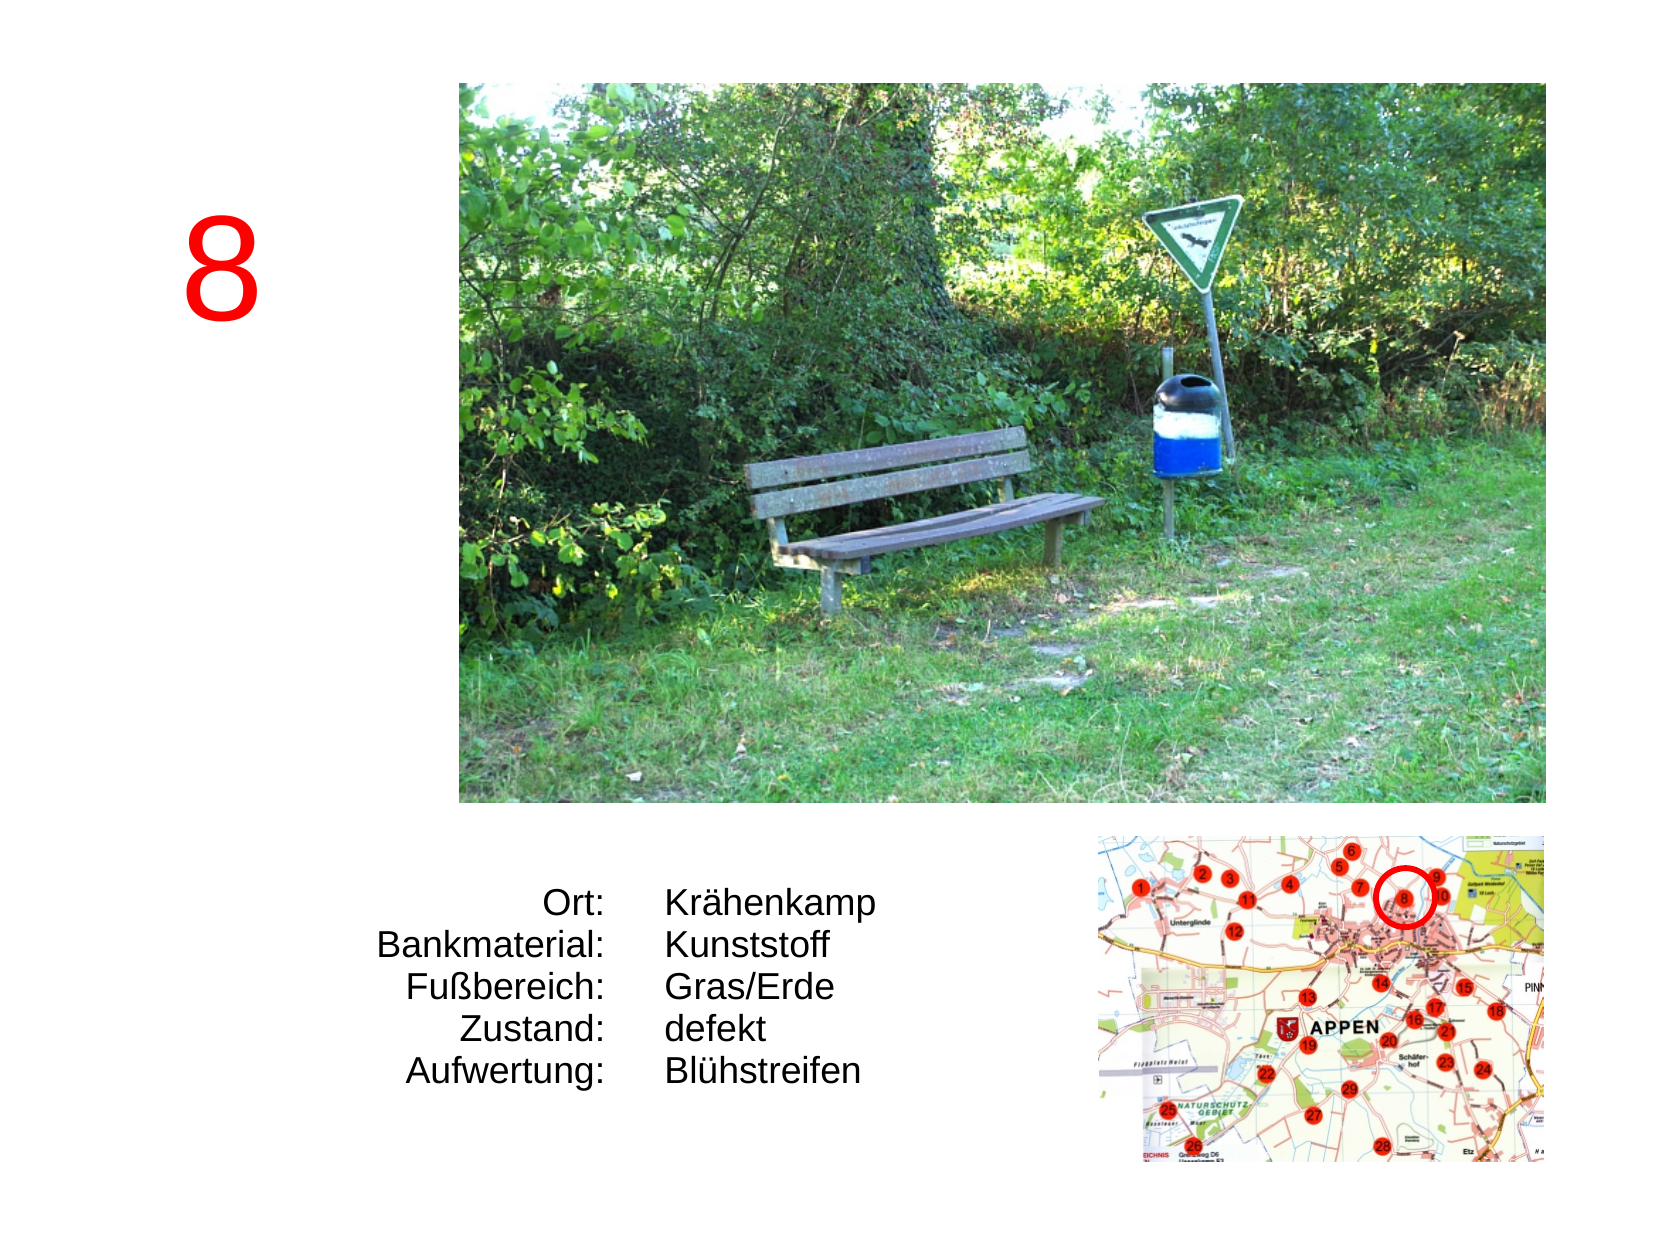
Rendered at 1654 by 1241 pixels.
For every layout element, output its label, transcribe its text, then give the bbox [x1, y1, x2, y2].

picture [1098, 836, 1544, 1162]
text_box Ort: Krähenkamp Bankmaterial: Kunststoff Fußbereich: Gras/Erde Zustand: defekt Aufwertung: Blühstreifen [354, 873, 1548, 1184]
picture [459, 83, 1546, 803]
text_box 8 [165, 177, 317, 360]
